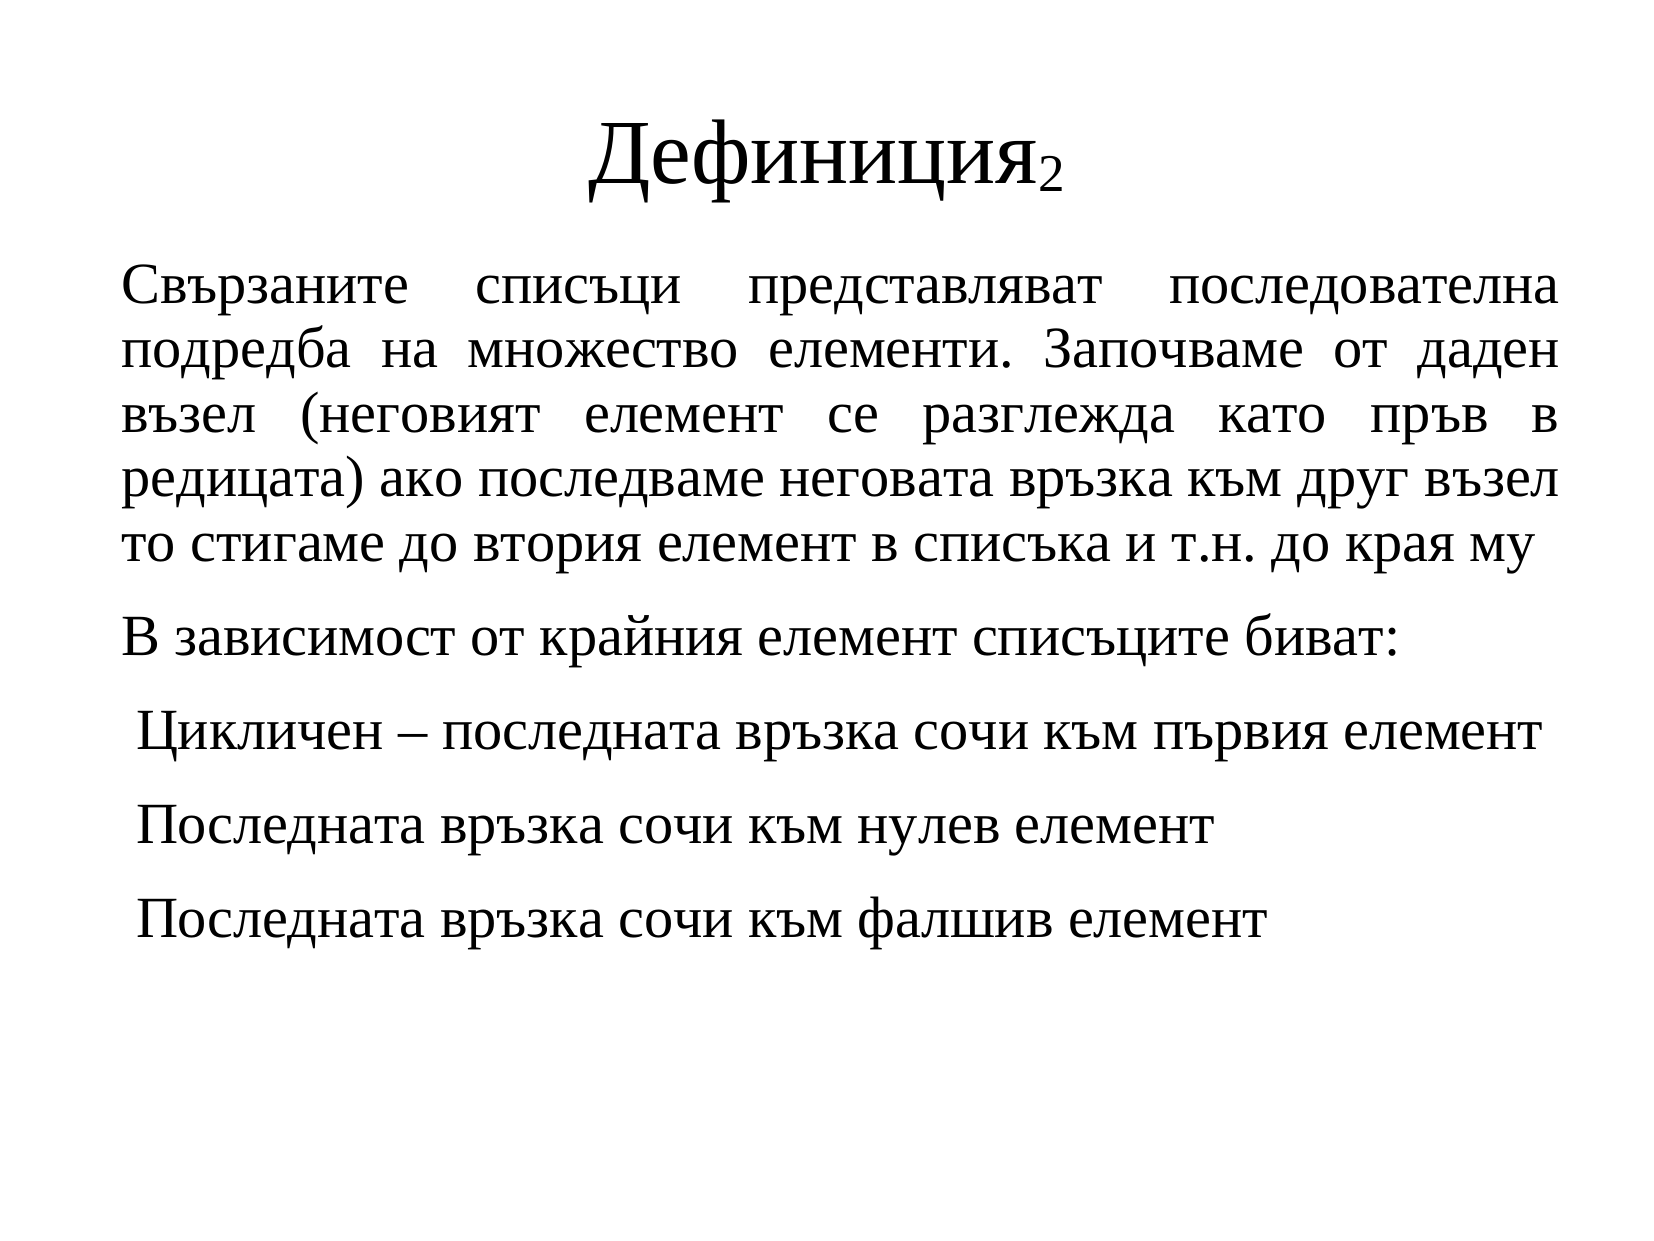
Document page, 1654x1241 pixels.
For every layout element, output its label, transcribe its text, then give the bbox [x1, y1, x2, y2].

title Дефиниция2 [82, 49, 1571, 257]
list Свързаните списъци представляват последователна подредба на множество елементи. Започваме от даден възел (неговият елемент се разглежда като пръв в редицата) ако последваме неговата връзка към друг възел то стигаме до втория елемент в списъка и т.н. до края му В зависимост от крайния елемент списъците биват: Цикличен – последната връзка сочи към първия елемент Последната връзка сочи към нулев елемент Последната връзка сочи към фалшив елемент [121, 251, 1561, 1062]
